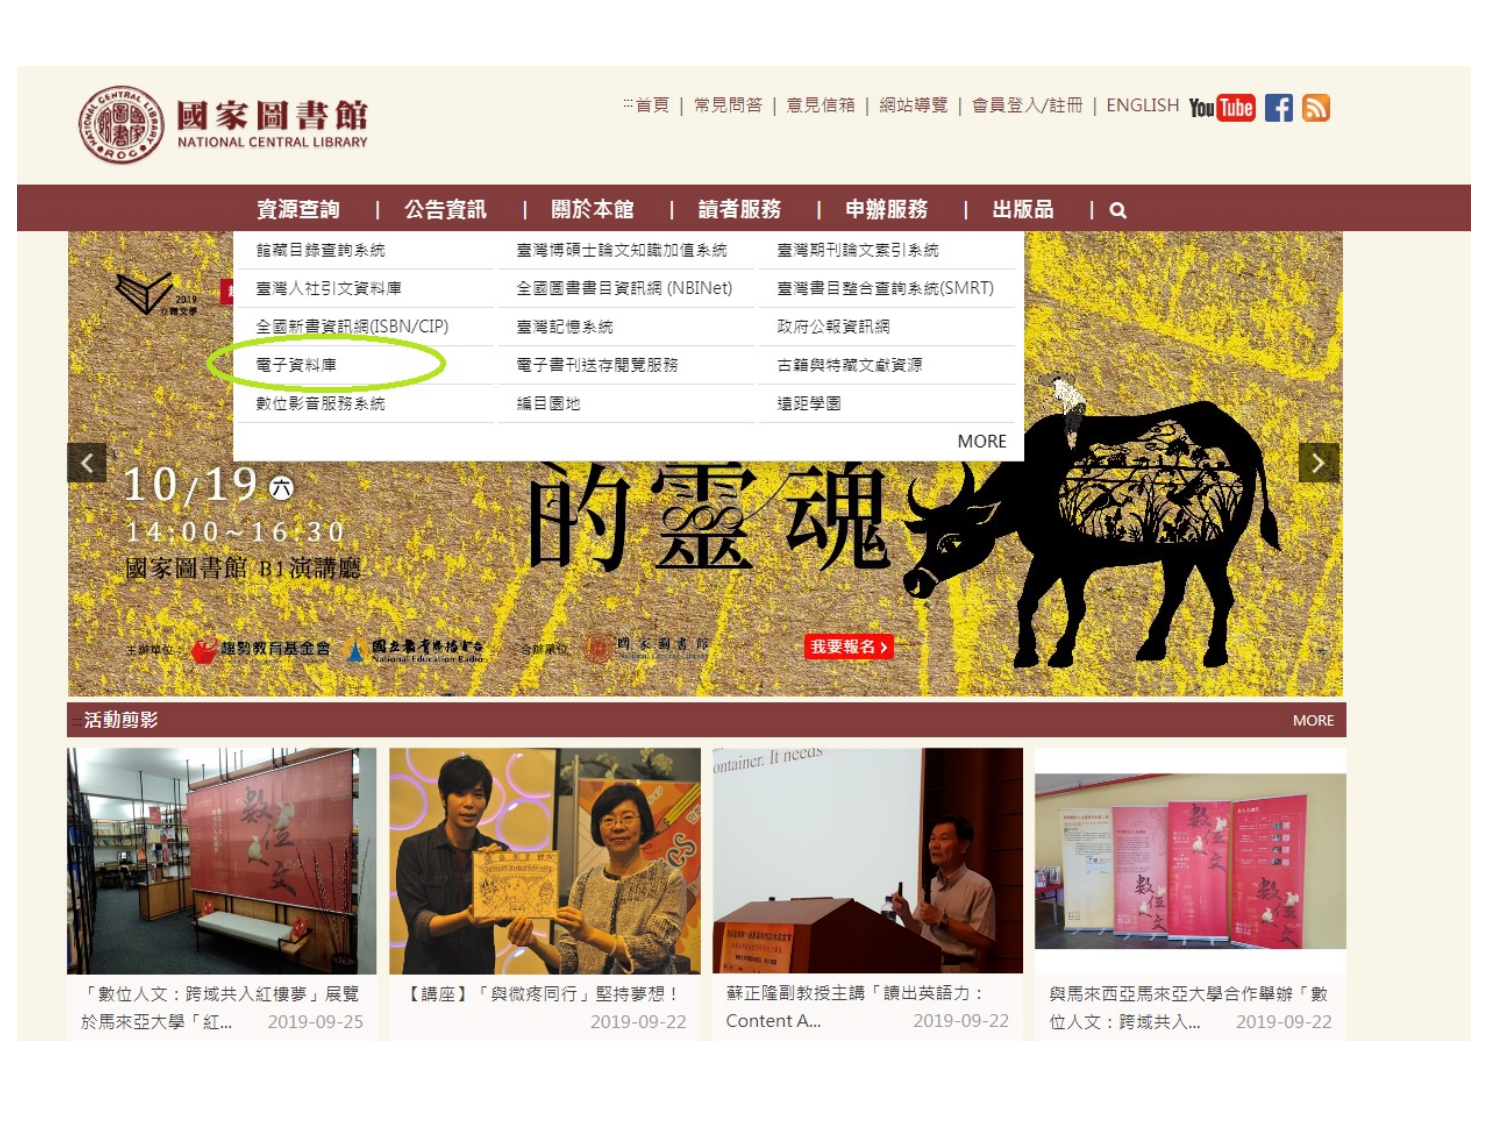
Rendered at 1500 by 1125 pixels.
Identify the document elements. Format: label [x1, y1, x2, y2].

picture [17, 66, 1471, 1041]
